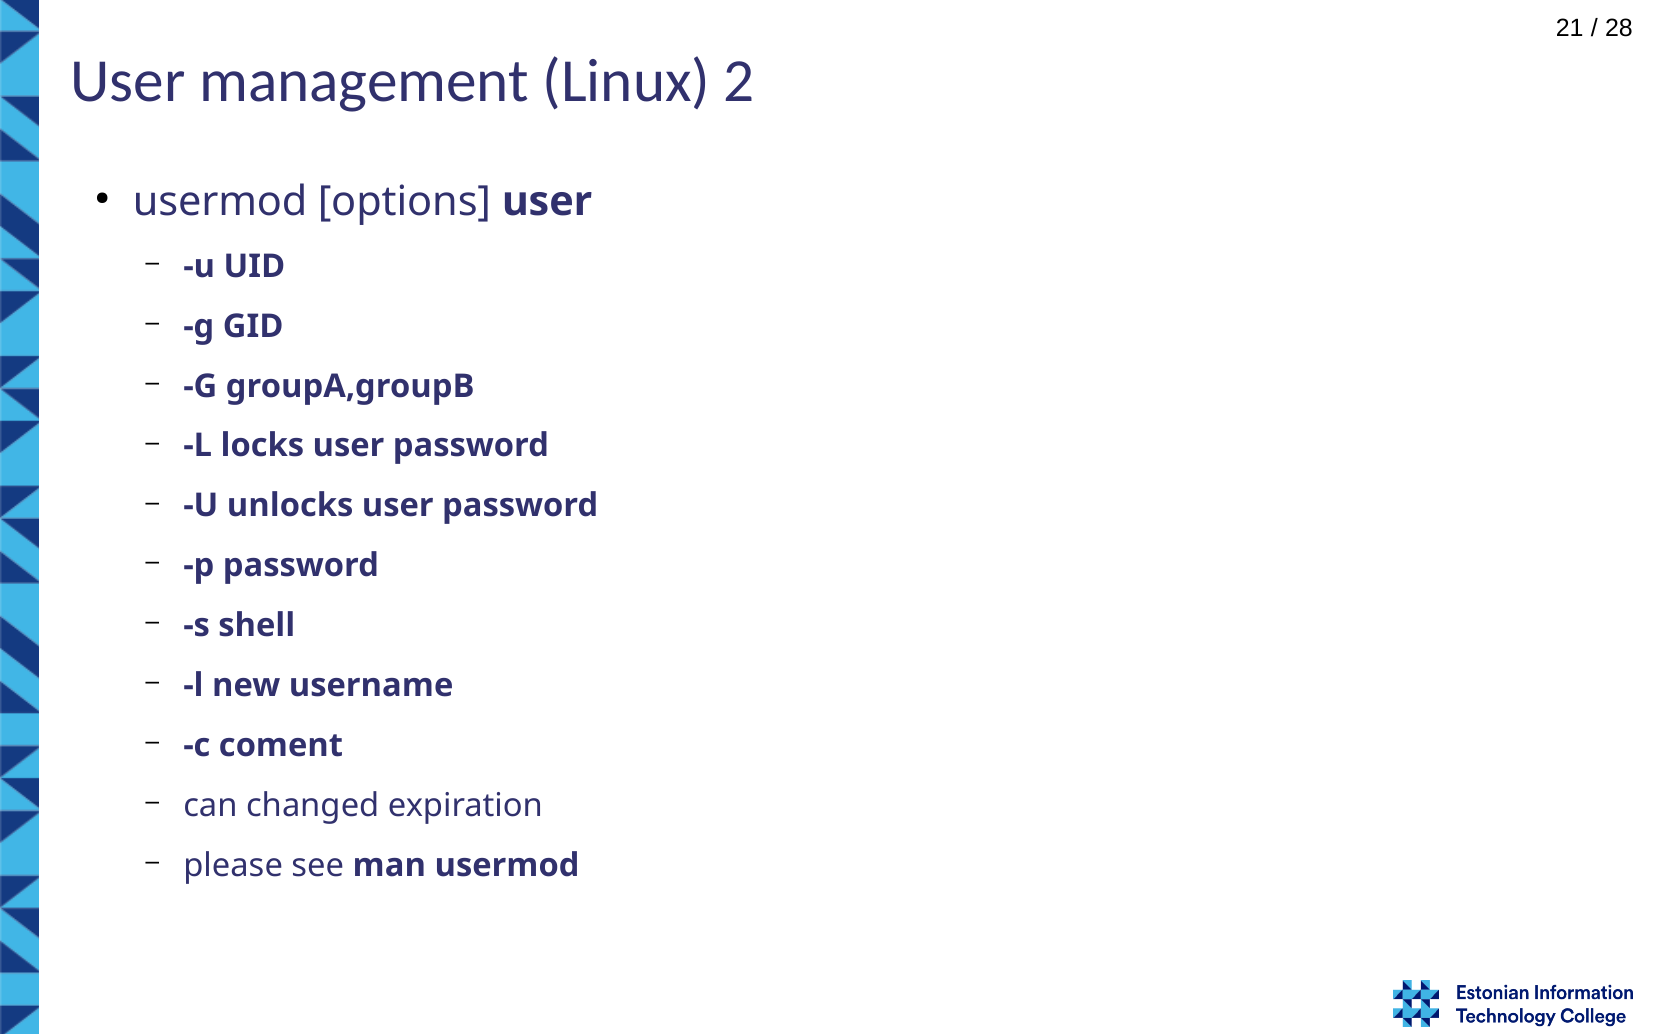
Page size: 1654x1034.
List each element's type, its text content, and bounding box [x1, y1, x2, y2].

list usermod [options] user -u UID -g GID -G groupA,groupB -L locks user password -U unlocks user password -p password -s shell -l new username -c coment can changed expiration please see man usermod [82, 170, 1538, 889]
title User management (Linux) 2 [70, 41, 1630, 130]
picture [1393, 980, 1633, 1027]
